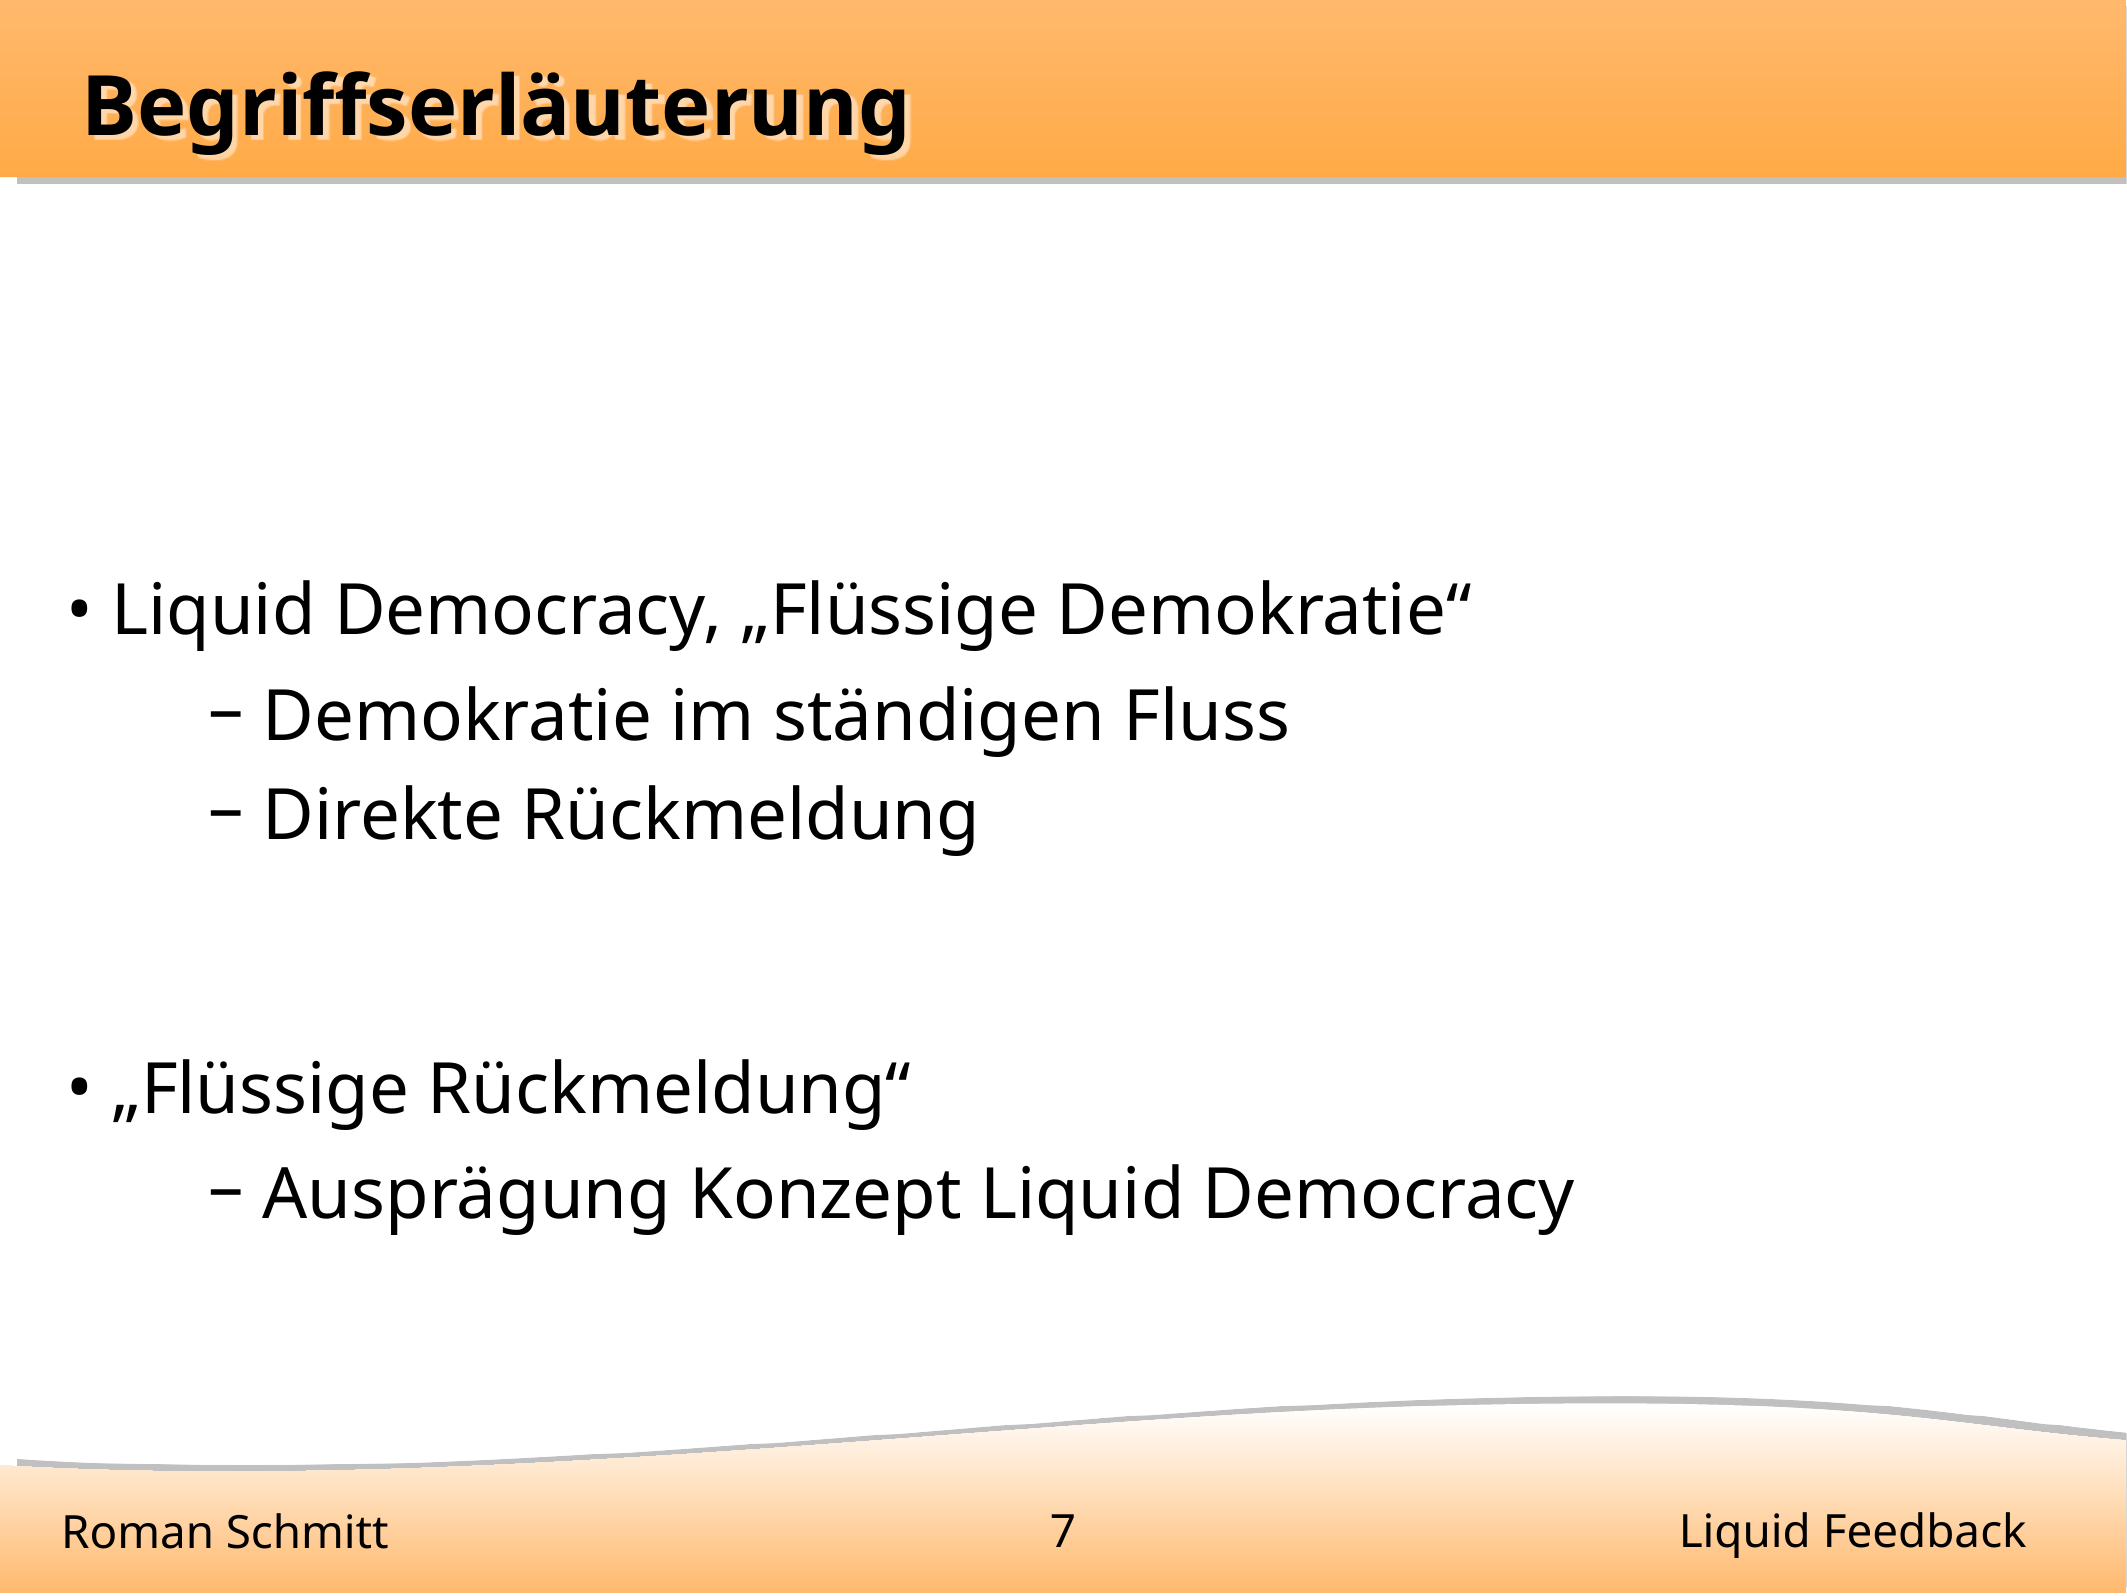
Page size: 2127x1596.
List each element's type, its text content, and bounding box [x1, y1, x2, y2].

list Liquid Democracy, „Flüssige Demokratie“ Demokratie im ständigen Fluss Direkte Rückmeldung „Flüssige Rückmeldung“ Ausprägung Konzept Liquid Democracy [58, 215, 2067, 1394]
title Begriffserläuterung [50, 42, 2059, 136]
text_box <Nummer> [1018, 1505, 1108, 1559]
